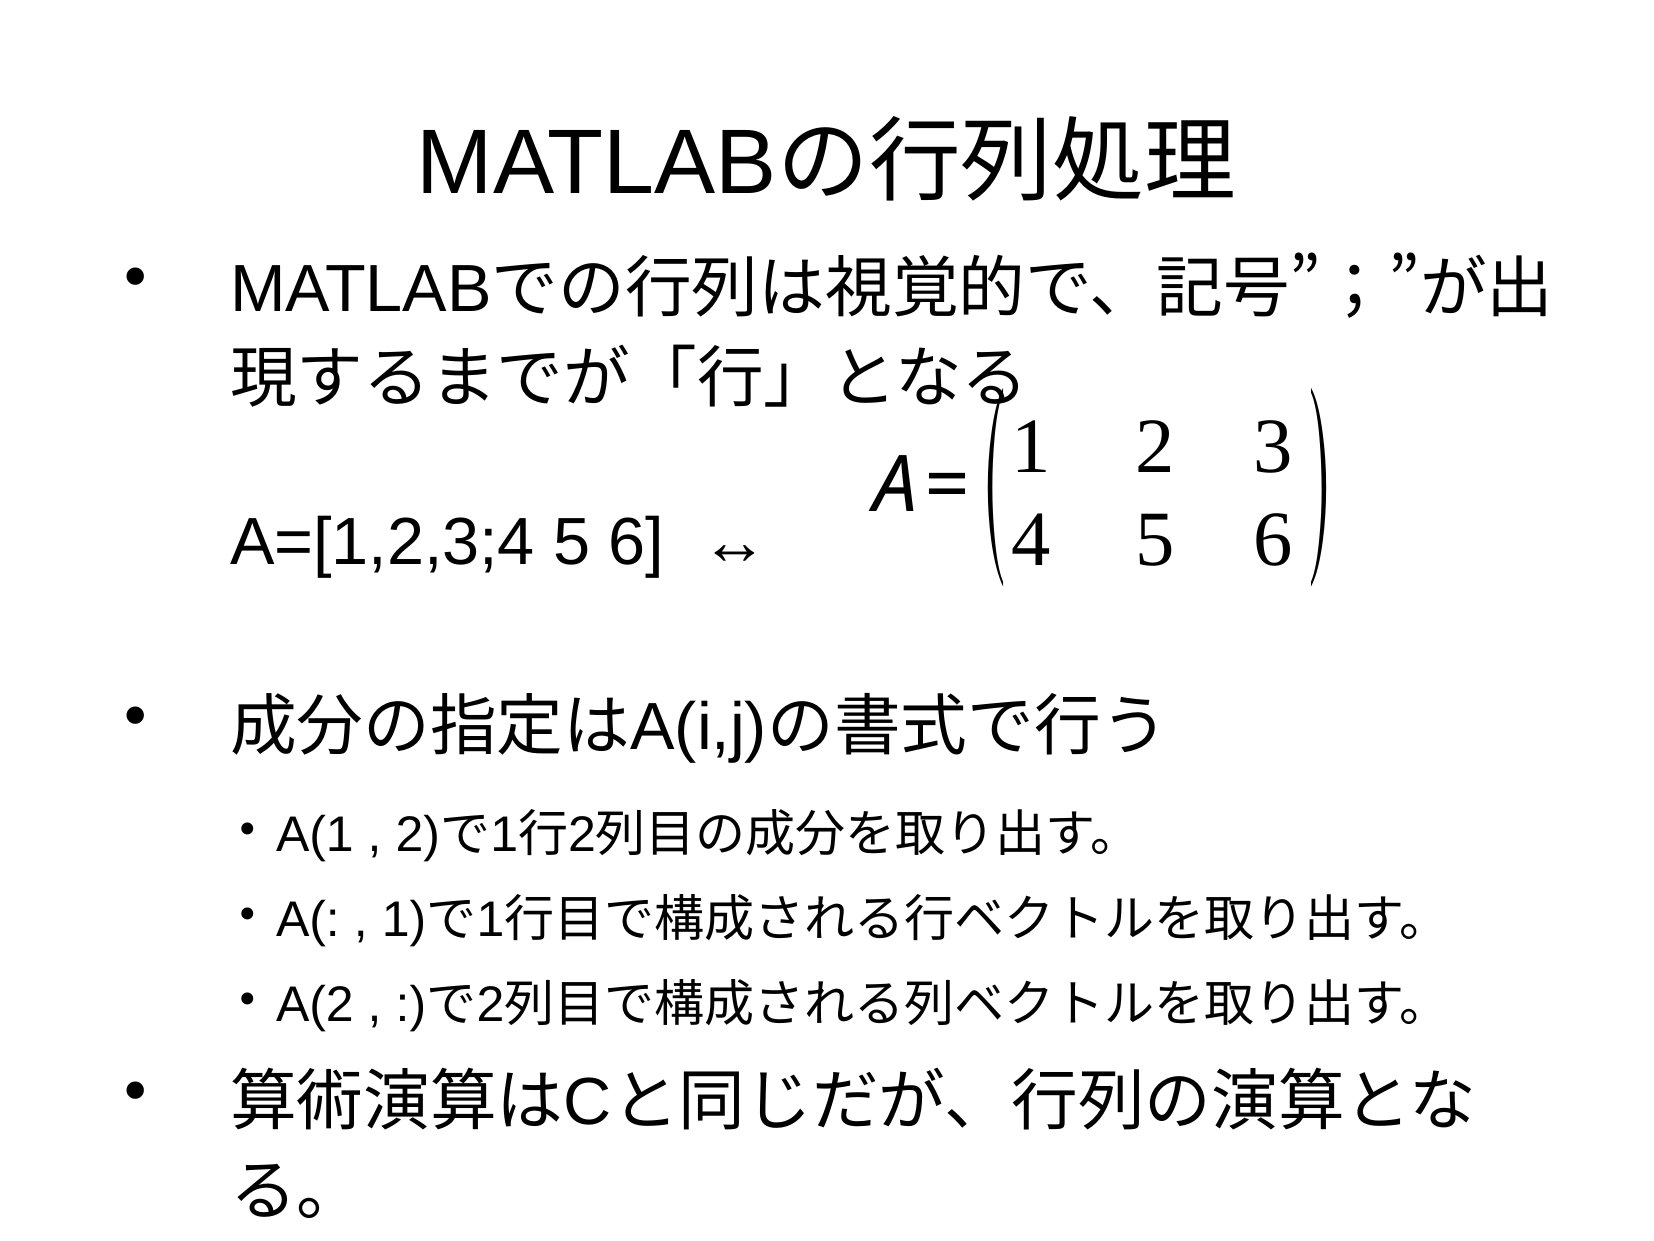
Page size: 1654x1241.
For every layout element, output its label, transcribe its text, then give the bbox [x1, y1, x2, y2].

list MATLABでの行列は視覚的で、記号”；”が出現するまでが「行」となる A=[1,2,3;4 5 6] ↔ 成分の指定はA(i,j)の書式で行う A(1 , 2)で1行2列目の成分を取り出す。 A(: , 1)で1行目で構成される行ベクトルを取り出す。 A(2 , :)で2列目で構成される列ベクトルを取り出す。 算術演算はCと同じだが、行列の演算となる。 和”＋”,差”ー”, 積”＊”, 商”／”,冪”＾” 成分単位の演算を行う場合、算術演算子の 頭に”.'”を付ける。 [88, 234, 1577, 1241]
chart [849, 383, 1359, 591]
title MATLABの行列処理 [82, 56, 1571, 249]
